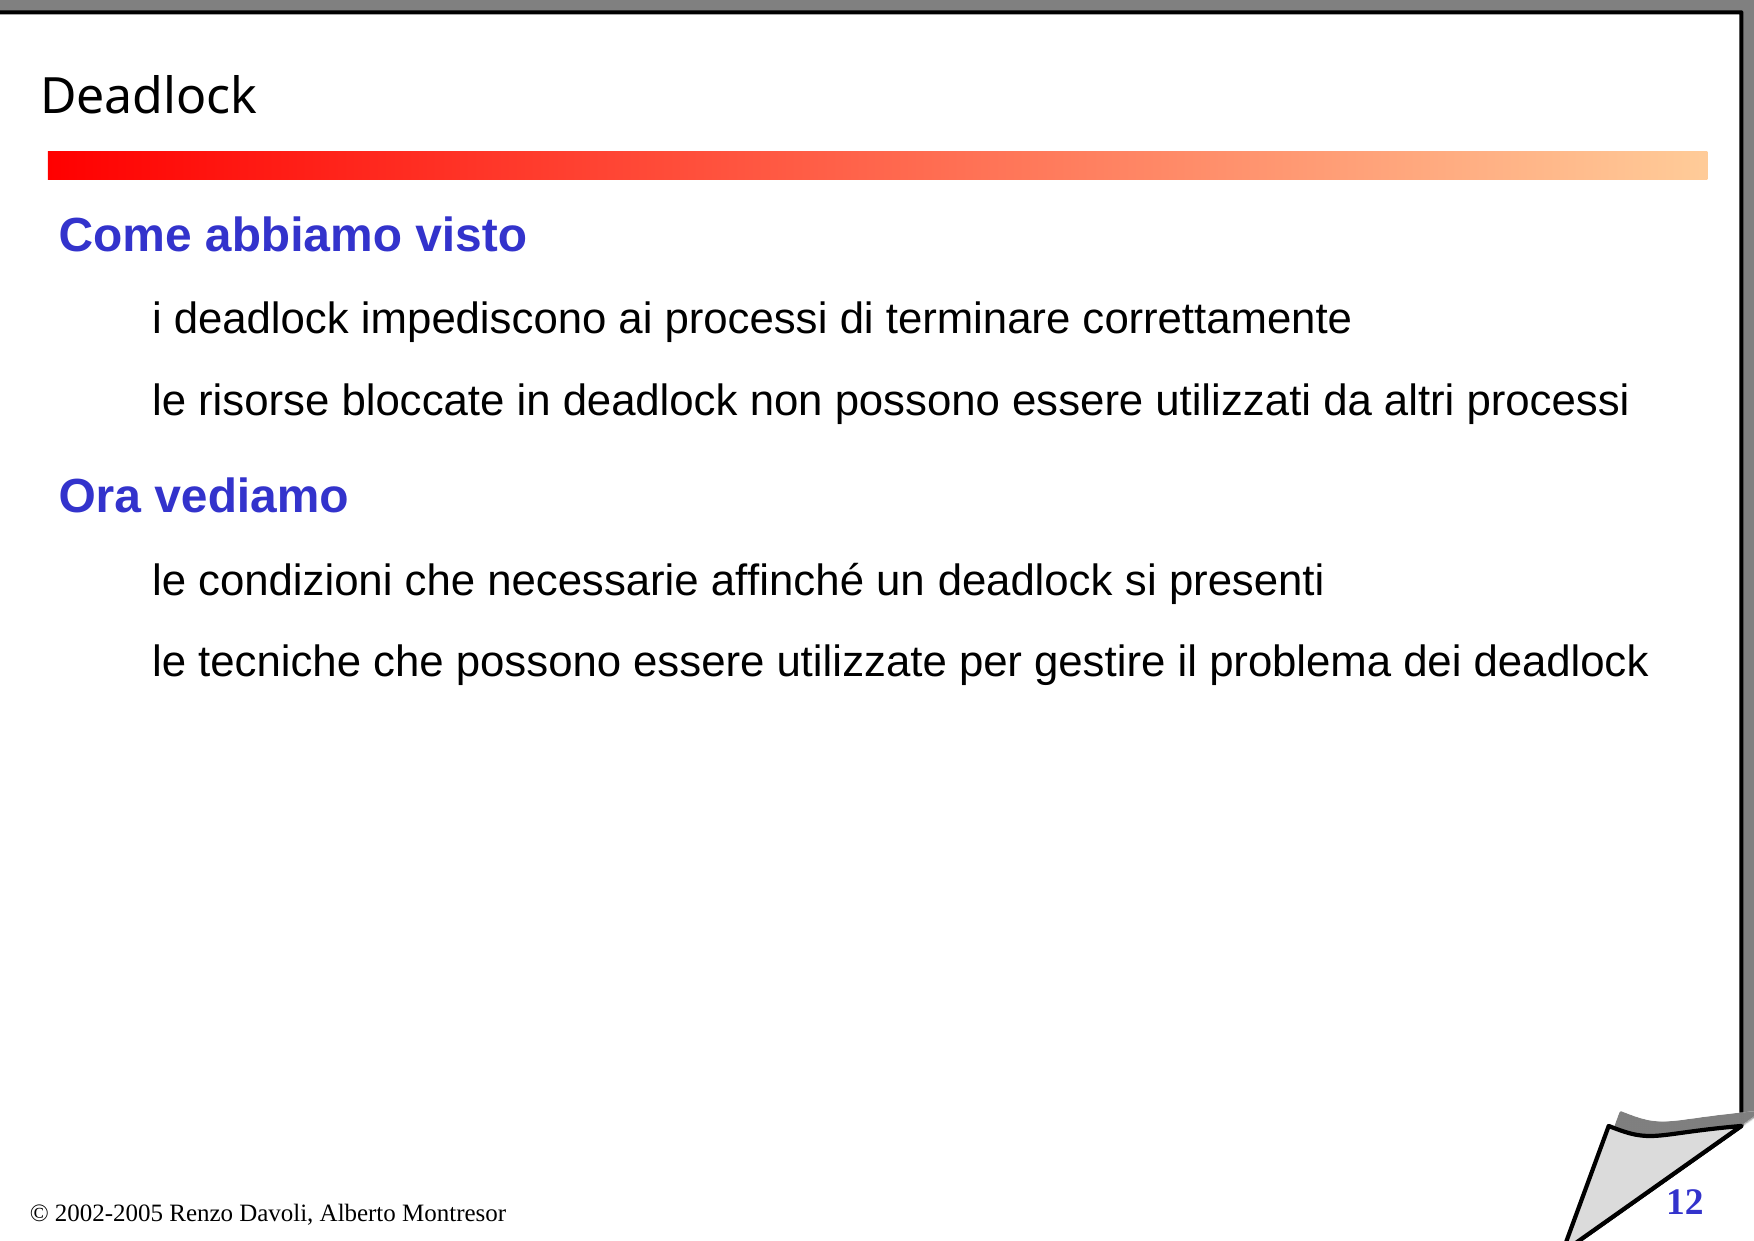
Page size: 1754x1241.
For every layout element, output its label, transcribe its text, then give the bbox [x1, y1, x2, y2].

text_box q [750, 152, 754, 179]
title Deadlock [40, 49, 1714, 144]
list Come abbiamo visto i deadlock impediscono ai processi di terminare correttamente le risorse bloccate in deadlock non possono essere utilizzati da altri processi Ora vediamo le condizioni che necessarie affinché un deadlock si presenti le tecniche che possono essere utilizzate per gestire il problema dei deadlock [58, 206, 1696, 862]
